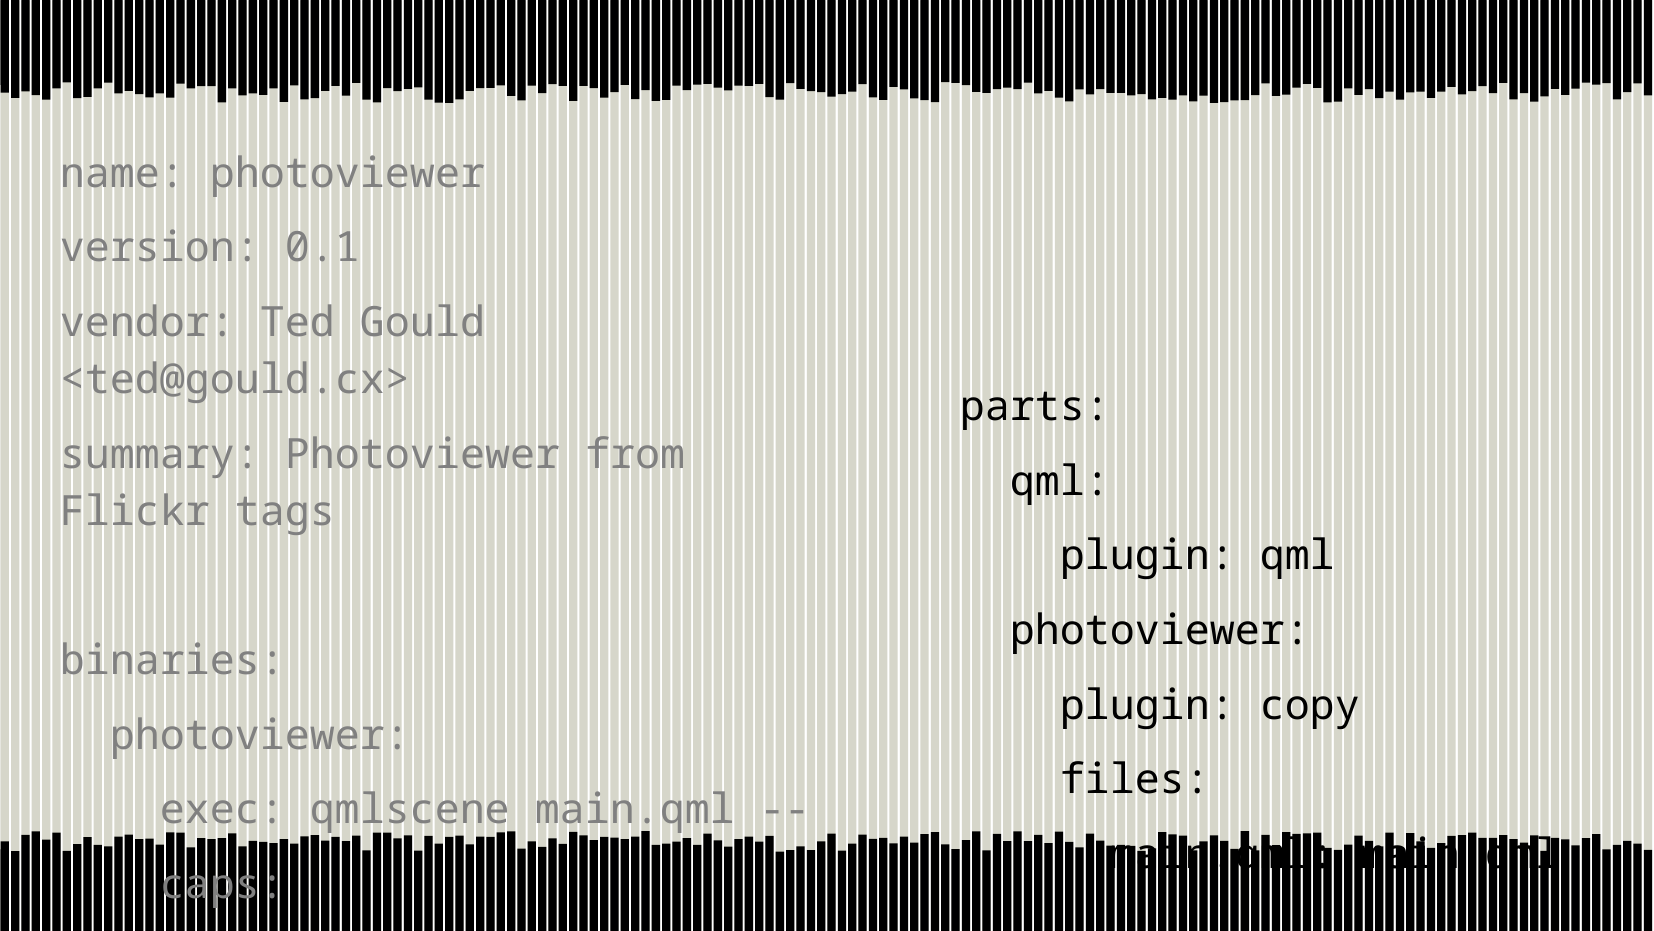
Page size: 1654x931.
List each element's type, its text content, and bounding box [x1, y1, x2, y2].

text_box name: photoviewer version: 0.1 vendor: Ted Gould <ted@gould.cx> summary: Photoviewer from Flickr tags binaries: photoviewer: exec: qmlscene main.qml -- caps: - desktop - network-client [45, 135, 871, 909]
text_box parts: qml: plugin: qml photoviewer: plugin: copy files: main.qml: main.qml [945, 368, 1654, 886]
